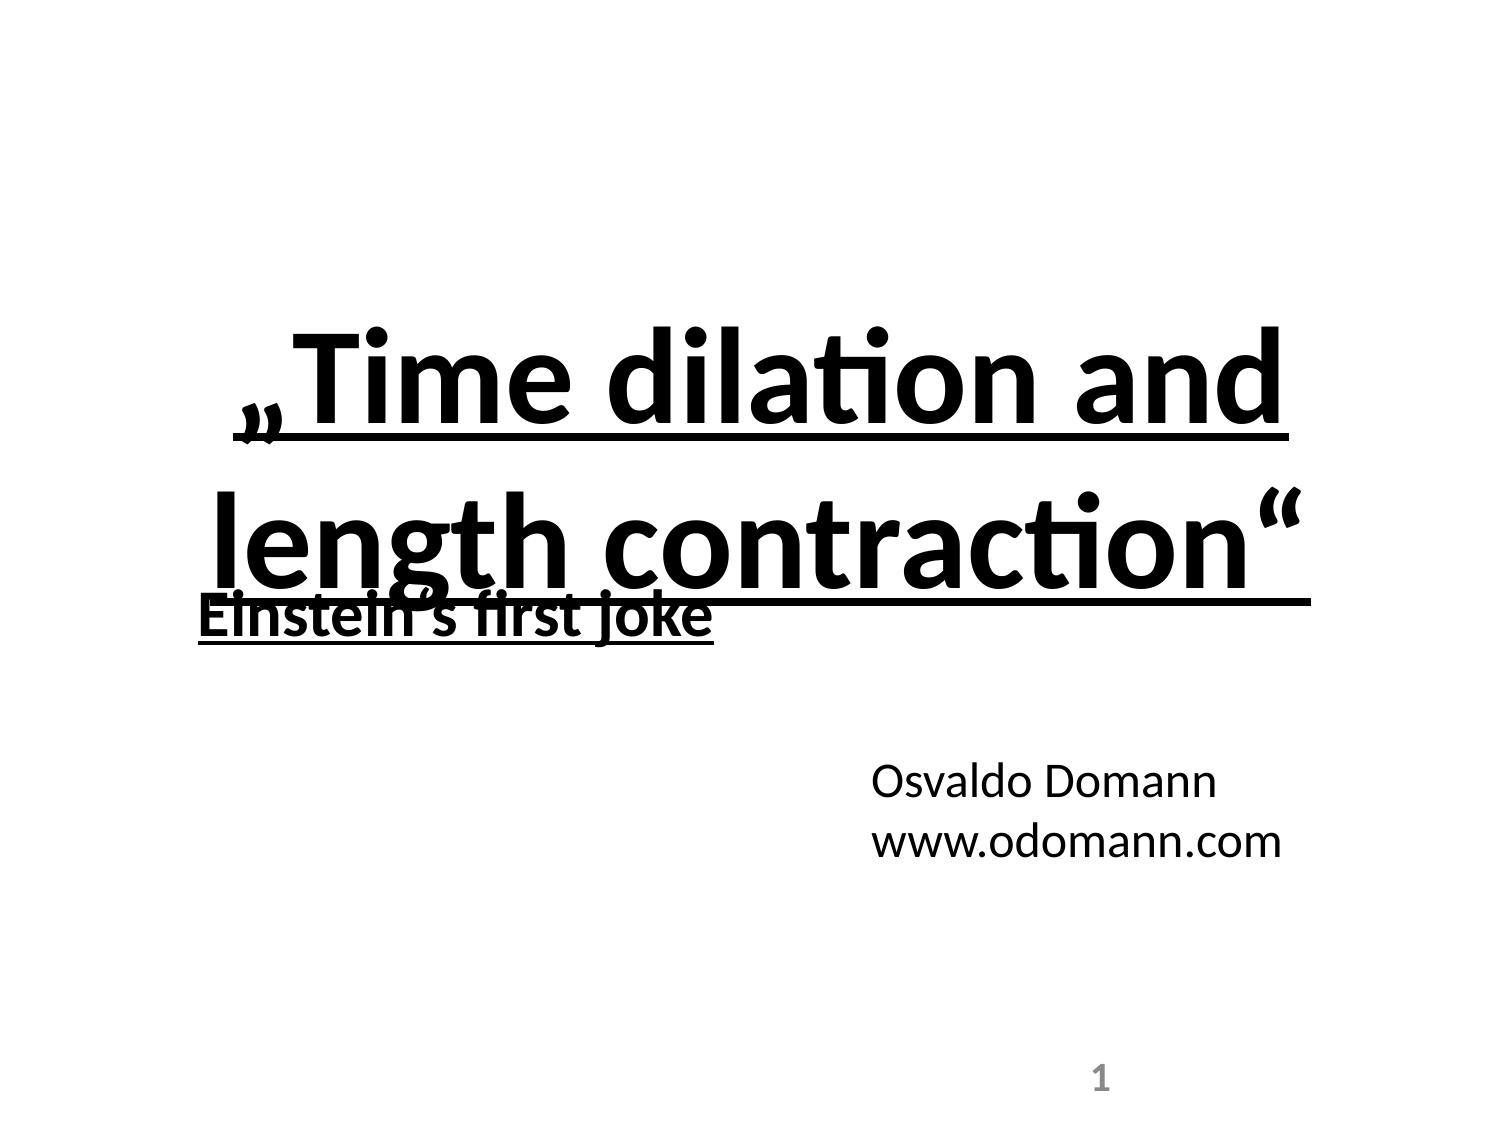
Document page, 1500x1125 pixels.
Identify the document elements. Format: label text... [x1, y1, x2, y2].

text_box Osvaldo Domann www.odomann.com [856, 739, 1341, 876]
title „Time dilation and length contraction“ [94, 278, 1427, 480]
text_box [1074, 1042, 1426, 1103]
text_box Einstein‘s first joke [183, 562, 798, 659]
